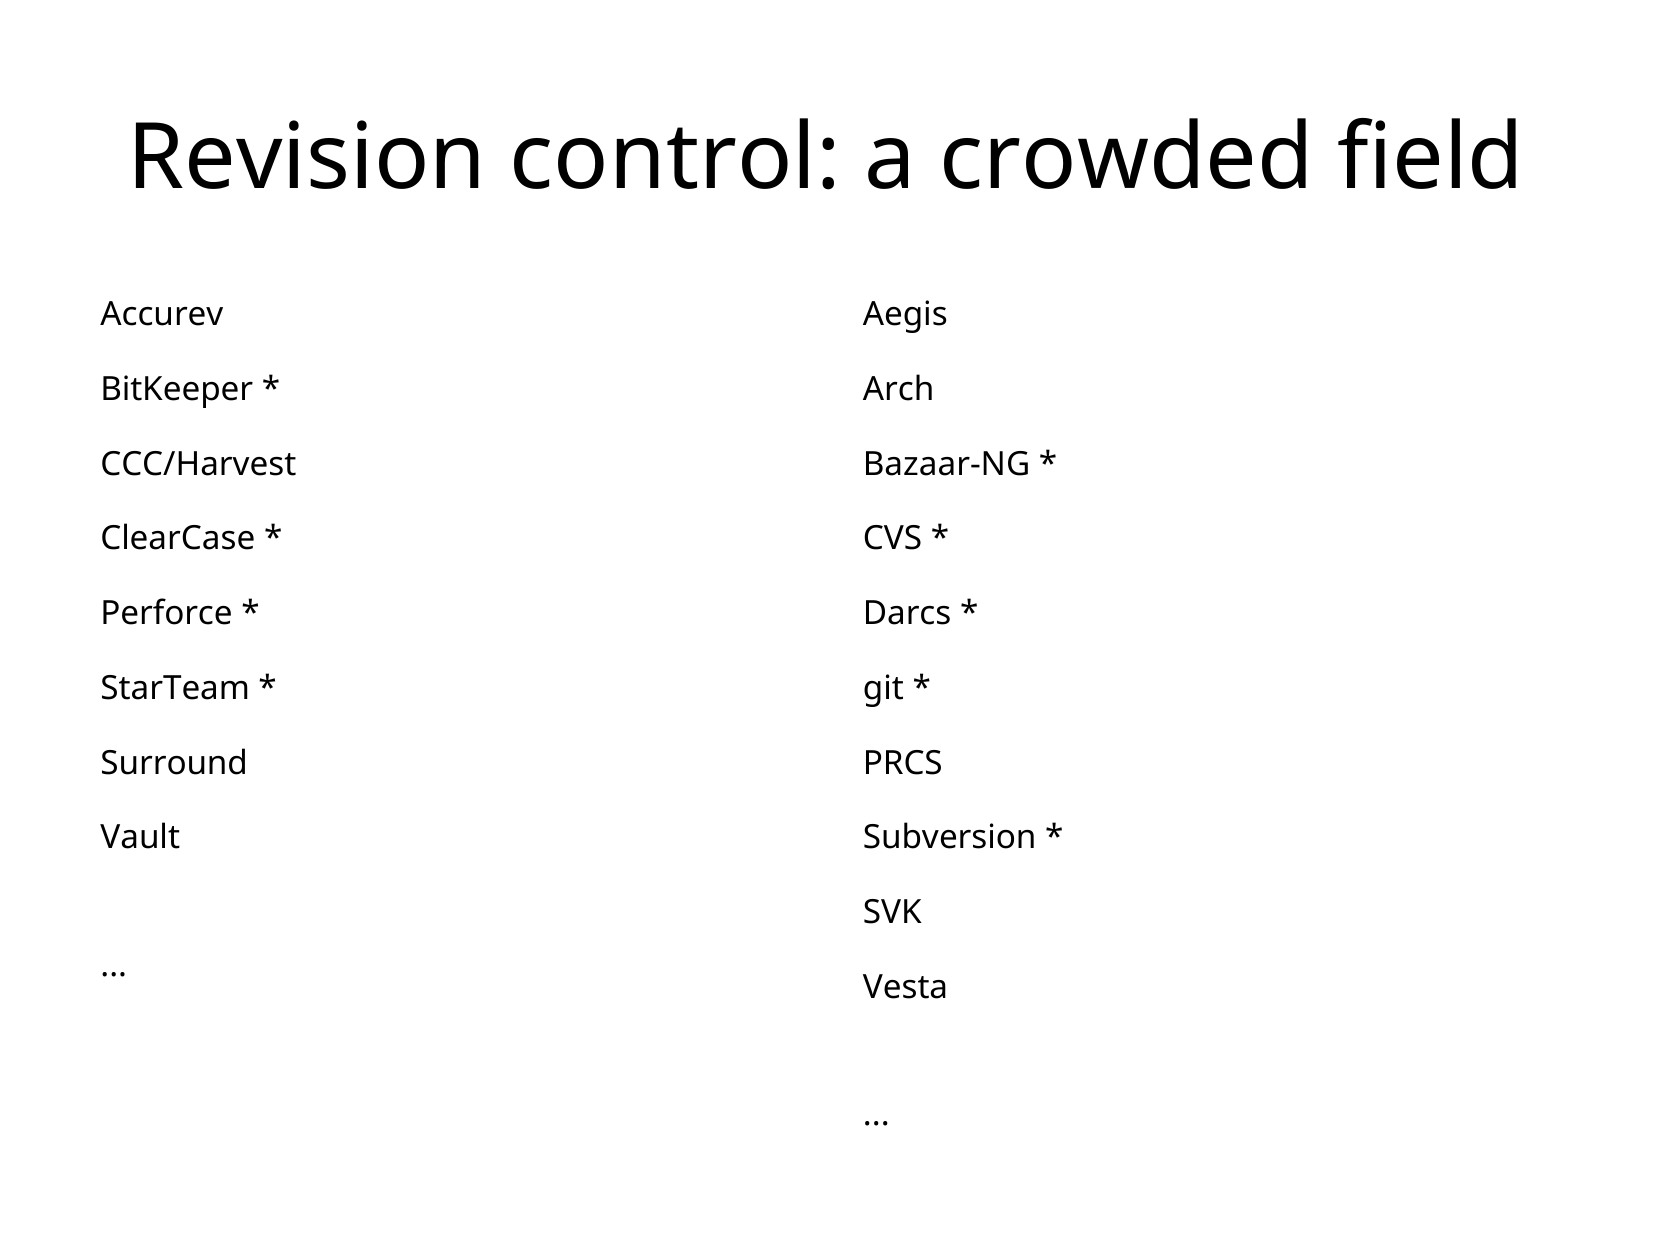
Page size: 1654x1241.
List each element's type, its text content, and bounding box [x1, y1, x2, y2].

list Accurev BitKeeper * CCC/Harvest ClearCase * Perforce * StarTeam * Surround Vault ... [82, 290, 809, 1109]
list Aegis Arch Bazaar-NG * CVS * Darcs * git * PRCS Subversion * SVK Vesta ... [845, 290, 1572, 1109]
title Revision control: a crowded field [82, 49, 1571, 257]
